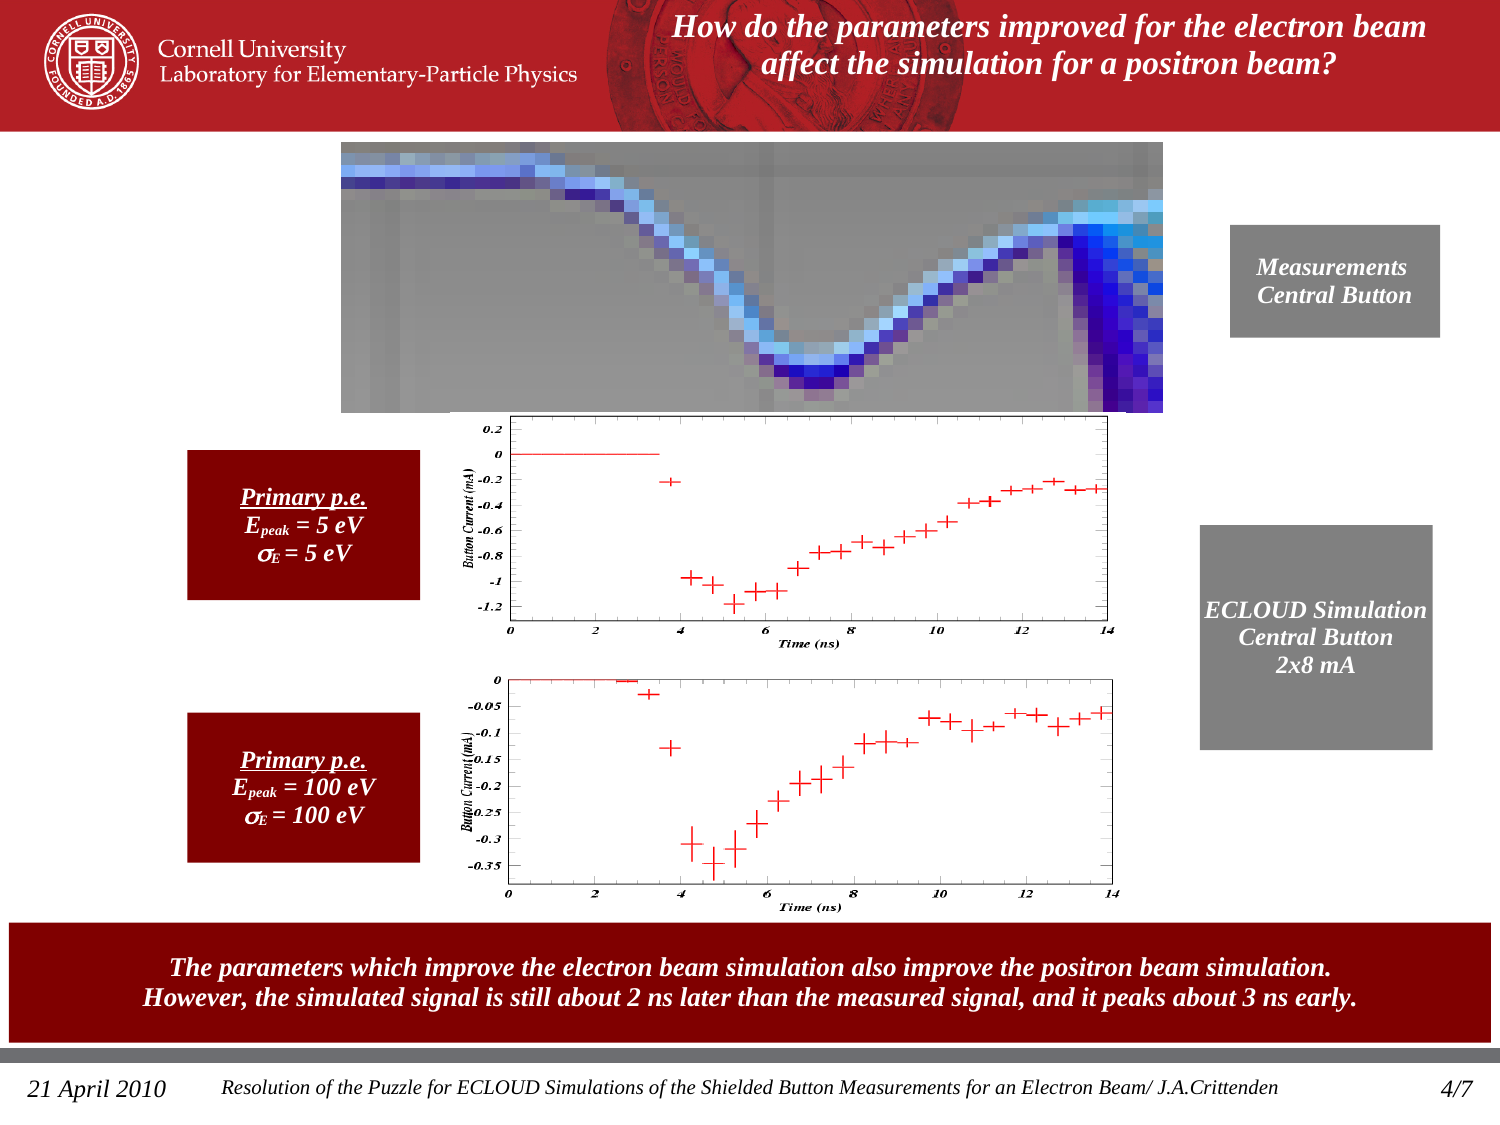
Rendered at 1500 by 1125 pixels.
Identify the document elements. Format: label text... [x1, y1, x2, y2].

text_box Measurements Central Button [1230, 224, 1441, 338]
text_box Primary p.e. Epeak = 100 eV sE = 100 eV [187, 712, 421, 863]
picture [341, 142, 1163, 653]
text_box The parameters which improve the electron beam simulation also improve the positron beam simulation. However, the simulated signal is still about 2 ns later than the measured signal, and it peaks about 3 ns early. [8, 922, 1491, 1043]
text_box How do the parameters improved for the electron beam affect the simulation for a positron beam? [599, 0, 1500, 113]
picture [0, 0, 1500, 132]
text_box ECLOUD Simulation Central Button 2x8 mA [1199, 525, 1433, 751]
text_box Primary p.e. Epeak = 5 eV sE = 5 eV [187, 450, 421, 601]
picture [450, 674, 1126, 916]
